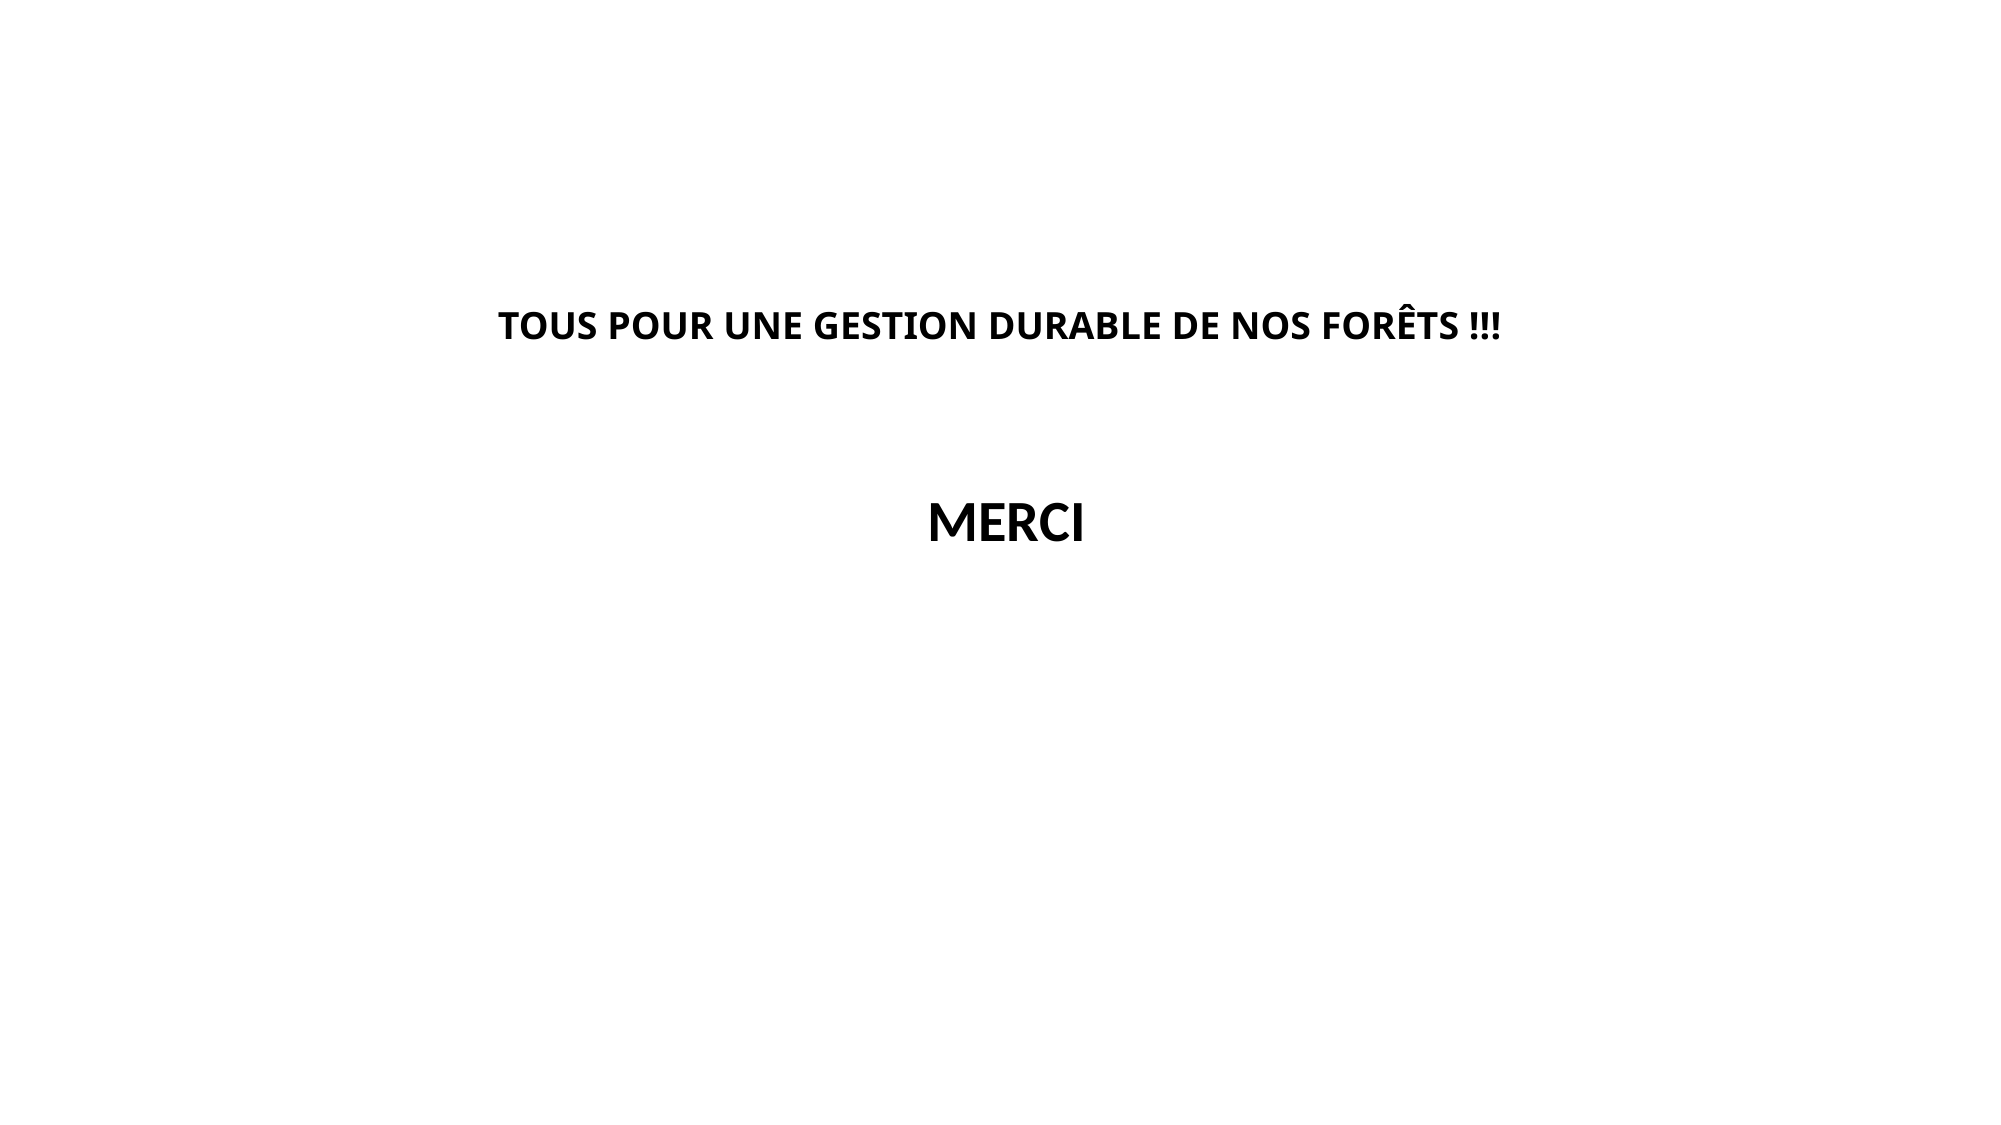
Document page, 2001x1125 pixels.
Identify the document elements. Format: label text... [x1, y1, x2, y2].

list TOUS POUR UNE GESTION DURABLE DE NOS FORÊTS !!! MERCI [137, 299, 1863, 1014]
